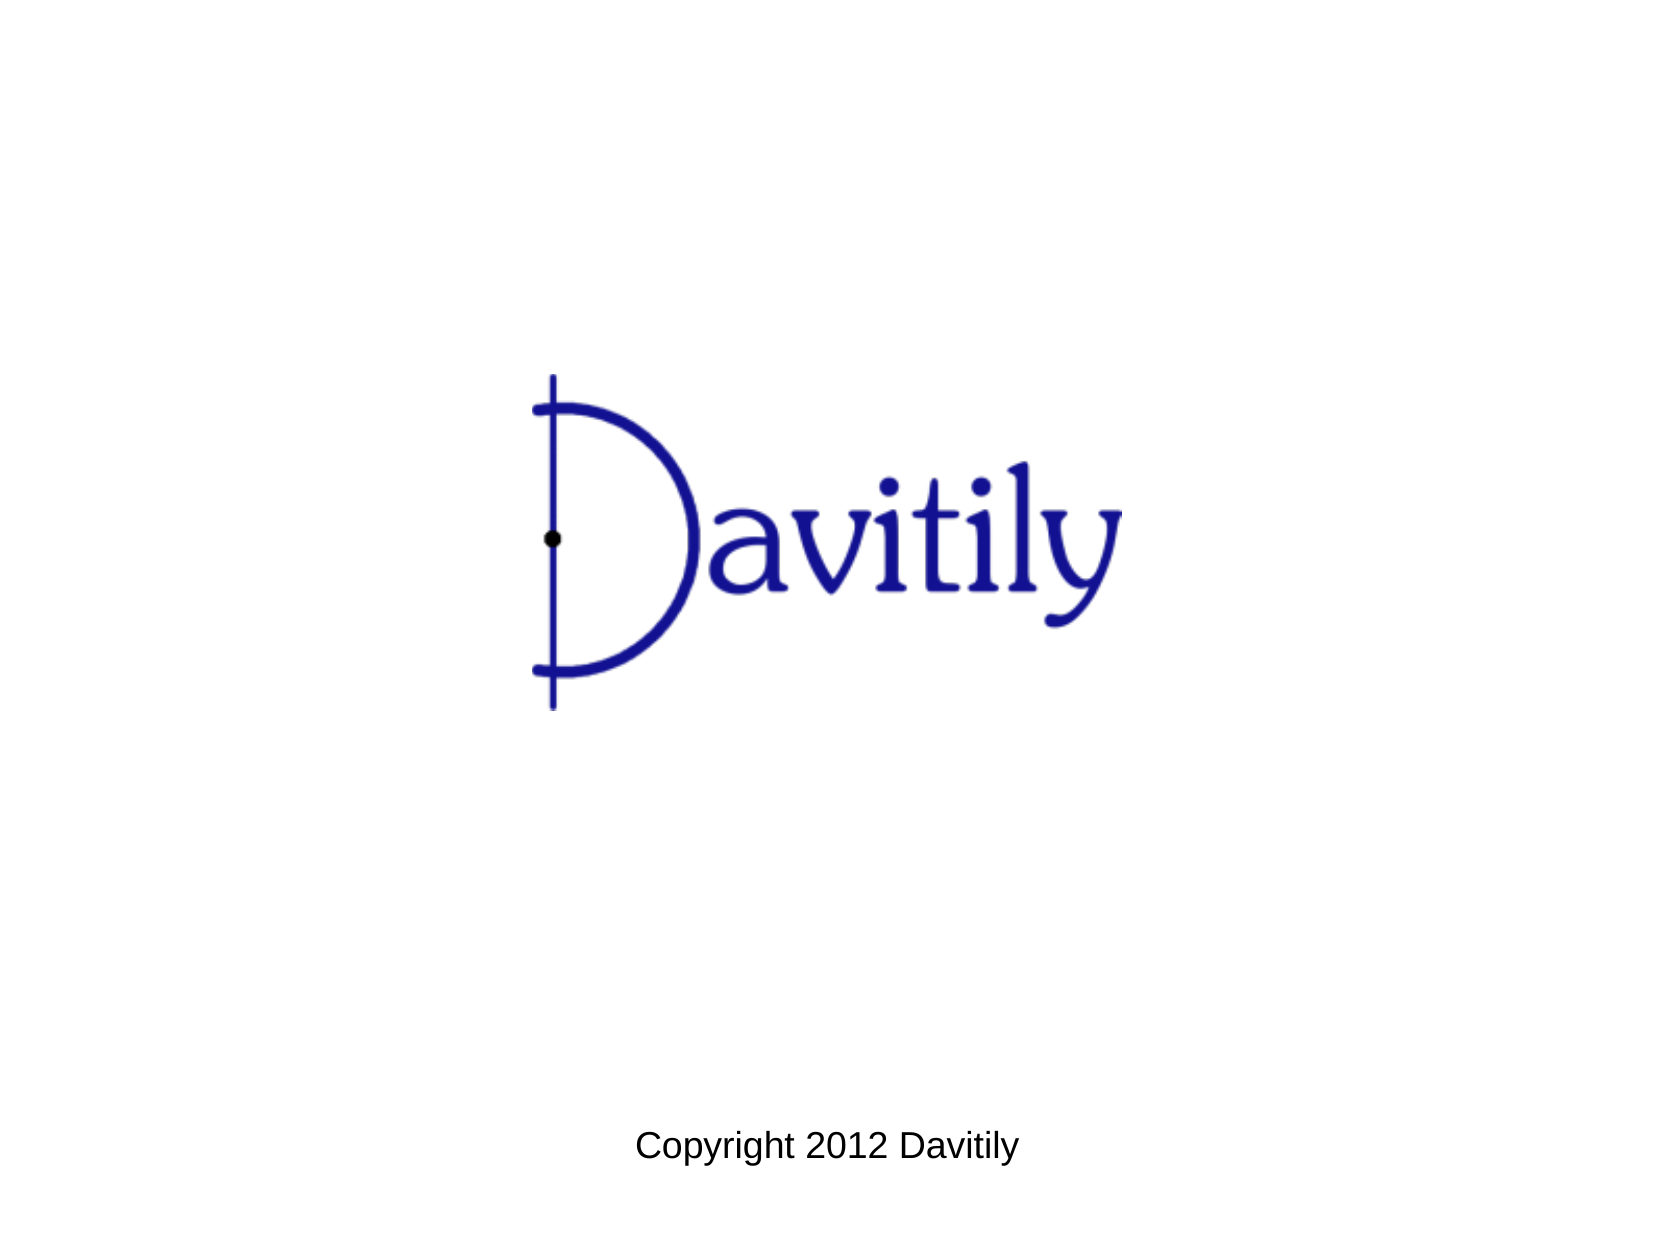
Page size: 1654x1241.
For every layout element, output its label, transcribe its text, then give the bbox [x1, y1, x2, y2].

text_box Copyright 2012 Davitily [620, 1117, 1034, 1175]
picture [532, 374, 1122, 711]
